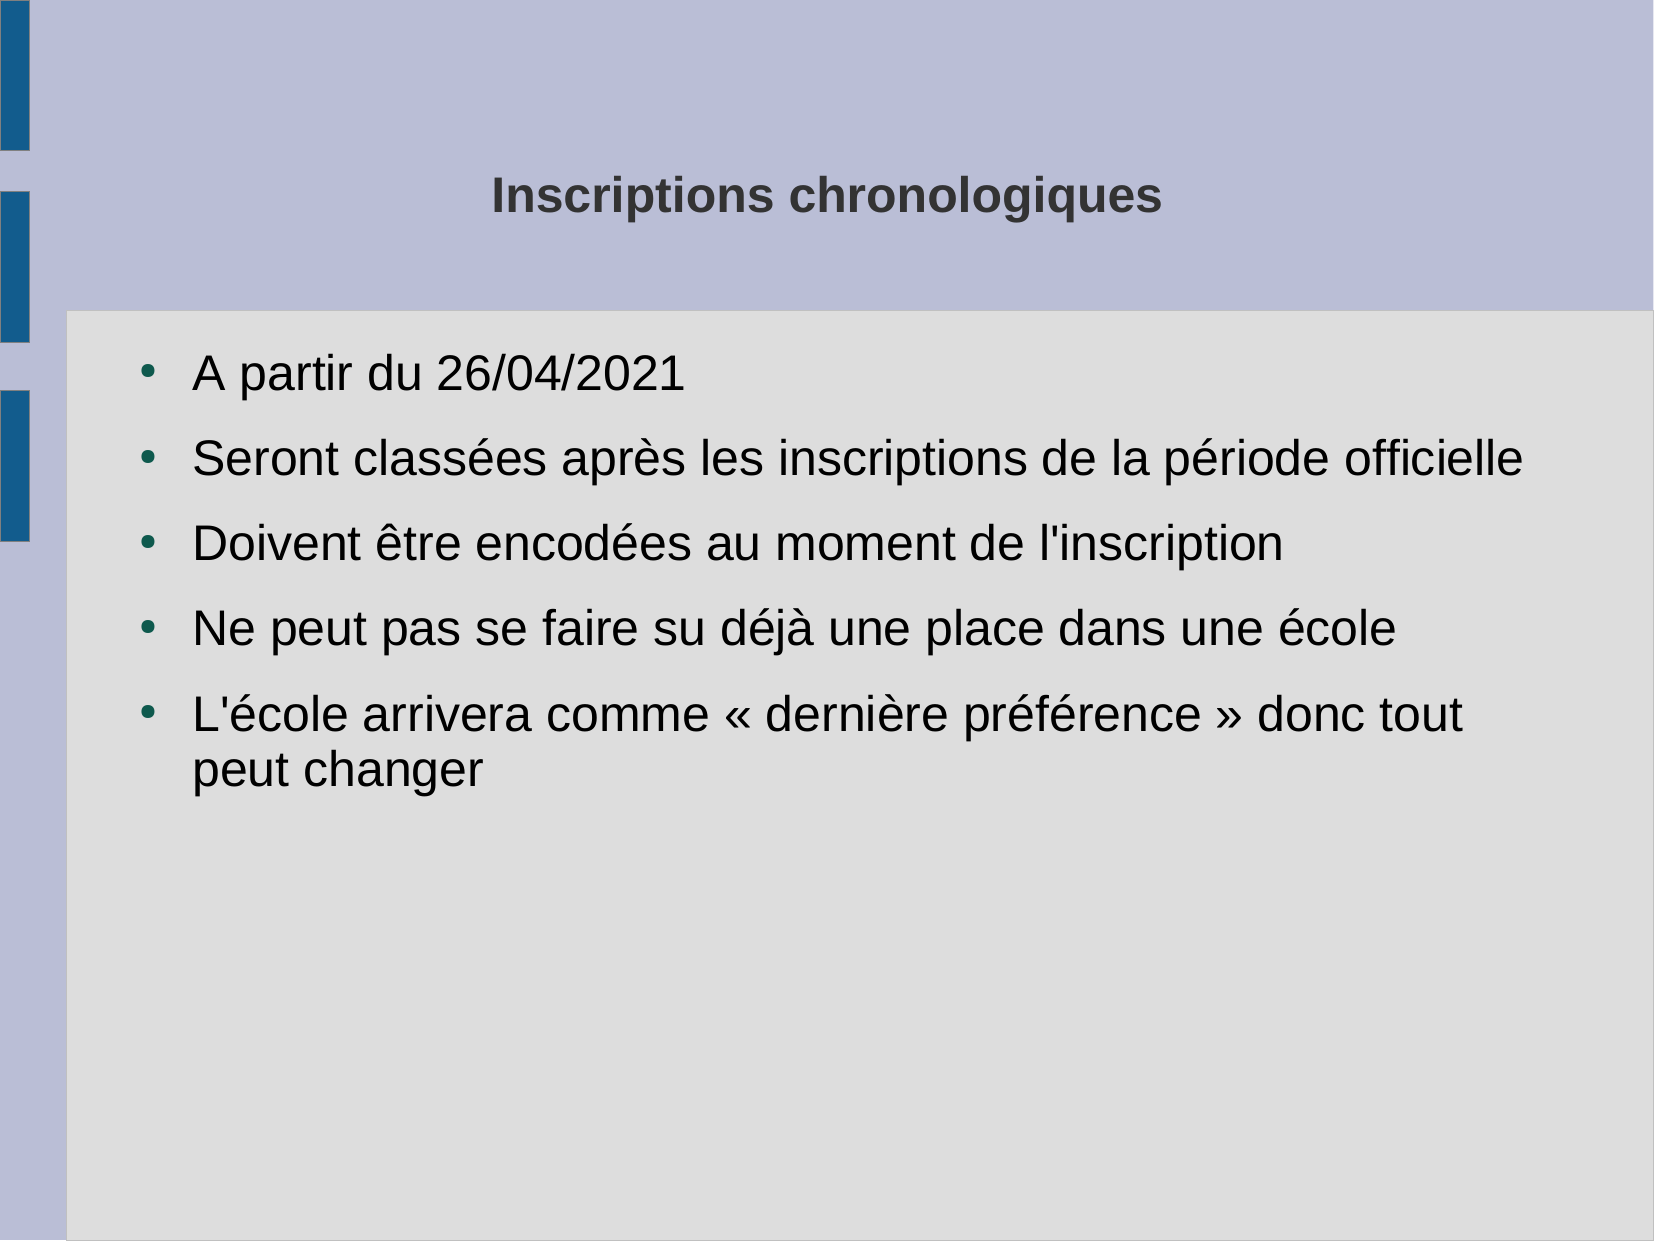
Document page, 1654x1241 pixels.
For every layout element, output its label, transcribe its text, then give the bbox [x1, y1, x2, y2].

list A partir du 26/04/2021 Seront classées après les inscriptions de la période officielle Doivent être encodées au moment de l'inscription Ne peut pas se faire su déjà une place dans une école L'école arrivera comme « dernière préférence » donc tout peut changer [121, 344, 1534, 1127]
title Inscriptions chronologiques [121, 91, 1534, 299]
